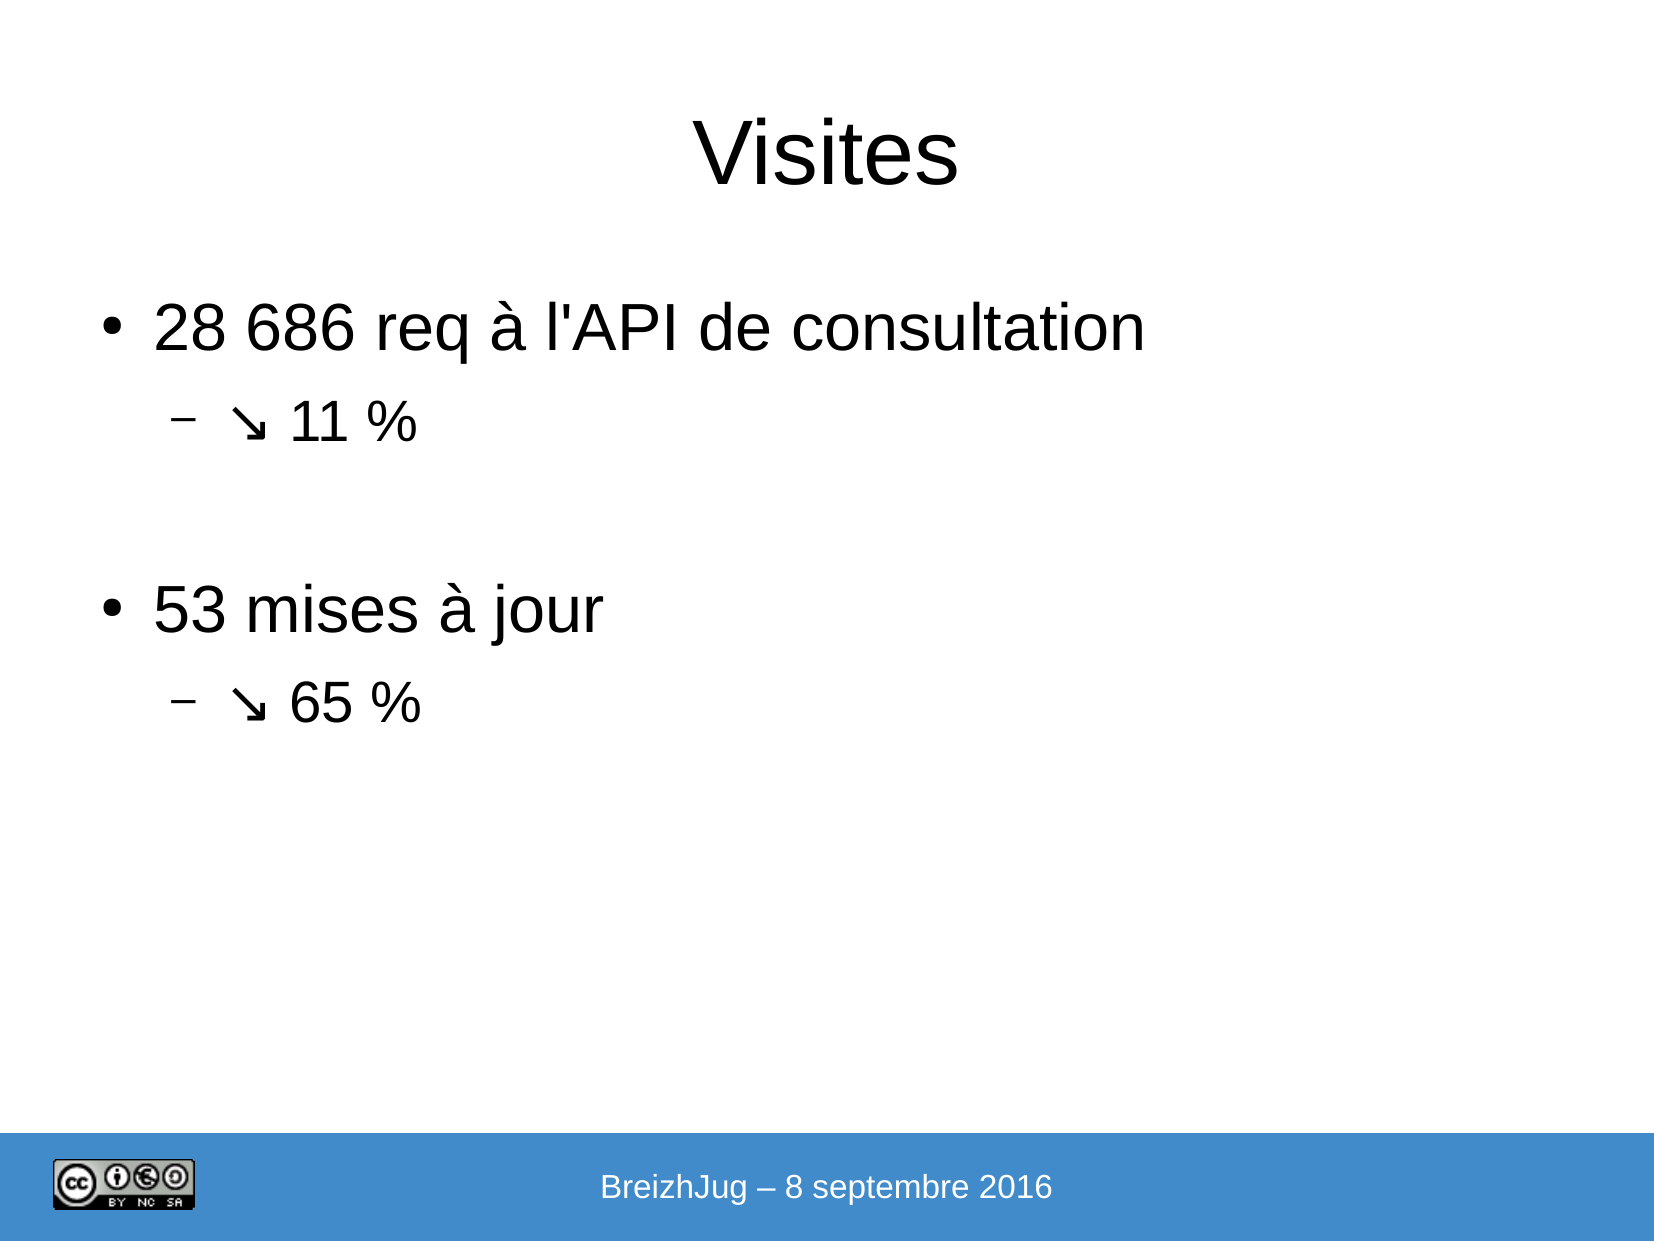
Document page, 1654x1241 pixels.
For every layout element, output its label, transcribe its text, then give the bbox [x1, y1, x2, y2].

title Visites [82, 49, 1571, 257]
picture [53, 1159, 195, 1210]
list 28 686 req à l'API de consultation ↘ 11 % 53 mises à jour ↘ 65 % [82, 290, 1571, 1010]
